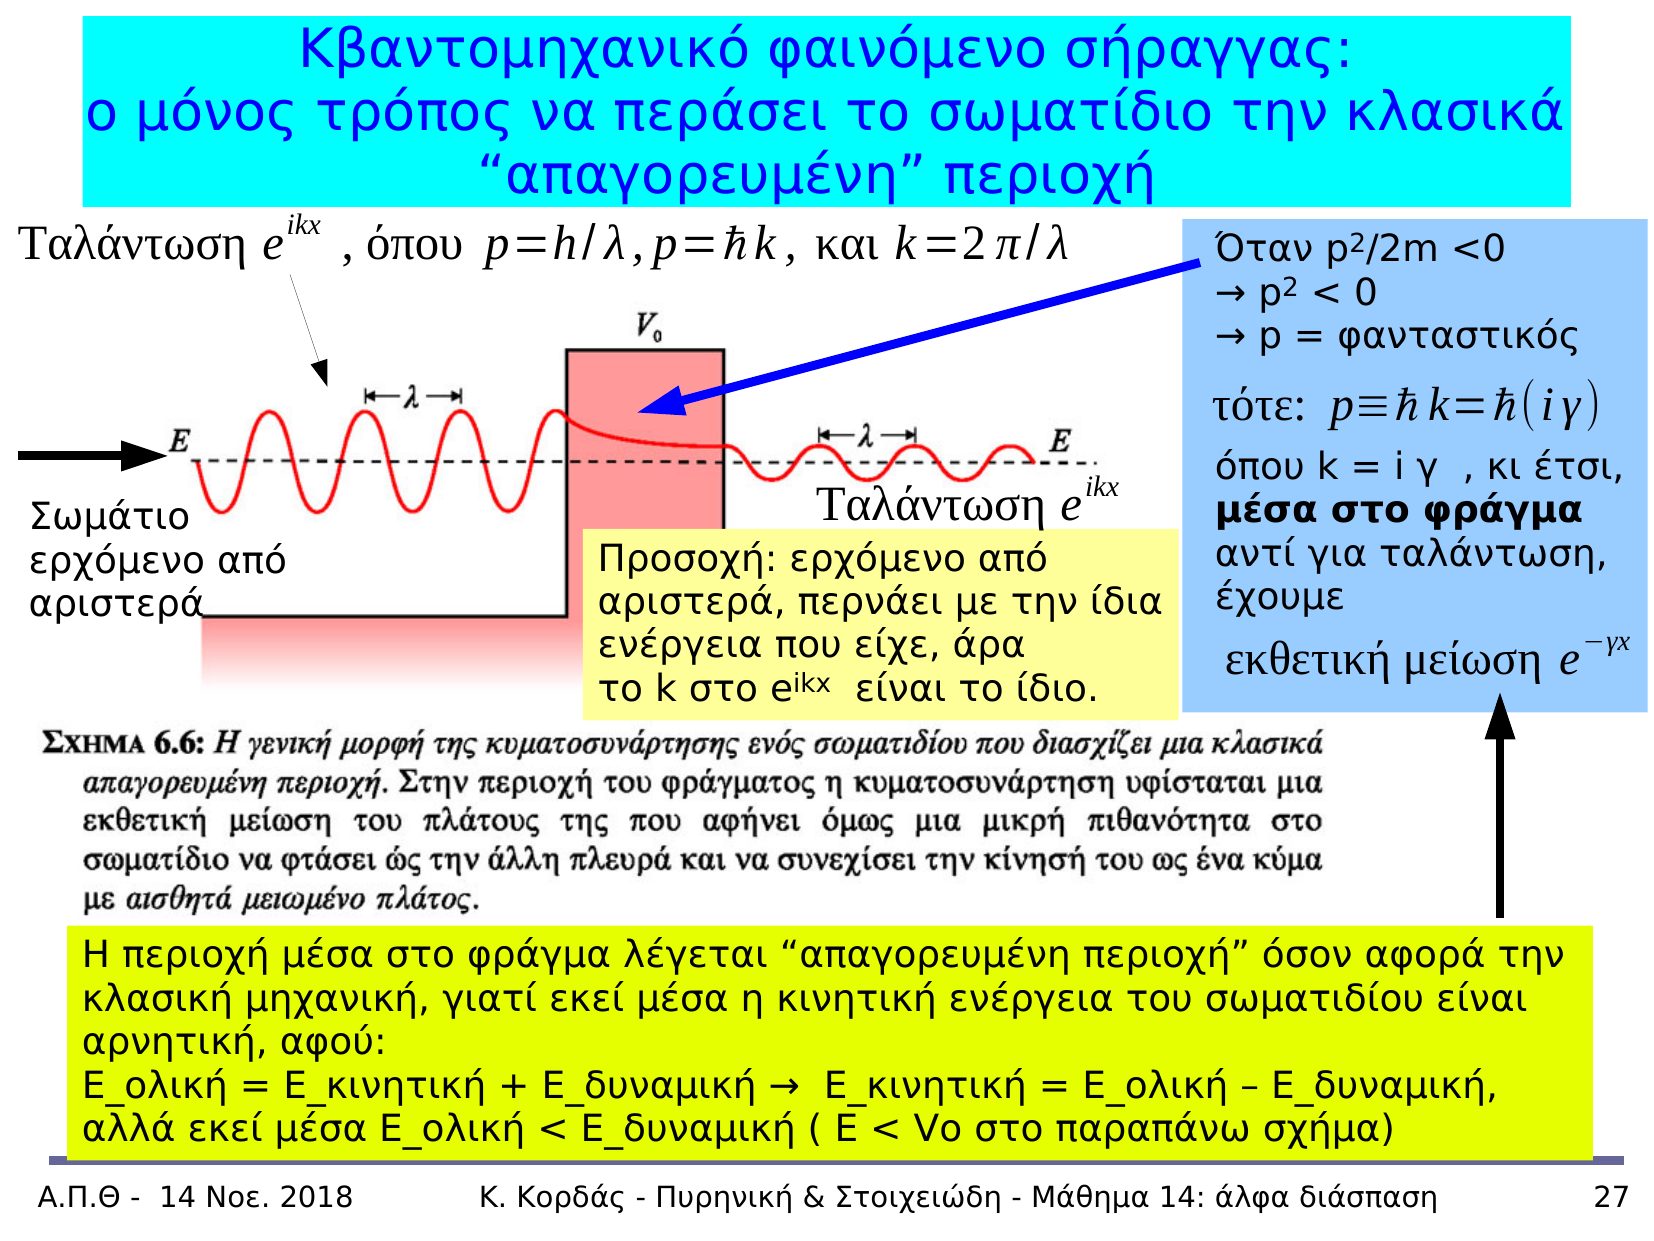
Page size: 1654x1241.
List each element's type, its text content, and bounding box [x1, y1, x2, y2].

picture [37, 267, 1344, 943]
text_box Η περιοχή μέσα στο φράγμα λέγεται “απαγορευμένη περιοχή” όσον αφορά την κλασική μηχανική, γιατί εκεί μέσα η κινητική ενέργεια του σωματιδίου είναι αρνητική, αφού: Ε_ολική = Ε_κινητική + Ε_δυναμική → Ε_κινητική = Ε_ολική – Ε_δυναμική, αλλά εκεί μέσα Ε_ολική < Ε_δυναμική ( Ε < Vo στο παραπάνω σχήμα) [67, 925, 1593, 1161]
chart [803, 468, 1133, 531]
chart [1212, 623, 1642, 684]
text_box Σωμάτιο ερχόμενο από αριστερά [13, 487, 315, 635]
text_box [1182, 219, 1200, 262]
text_box [1182, 268, 1648, 713]
text_box Όταν p2/2m <0 → p2 < 0 → p = φανταστικός όπου k = i γ , κι έτσι, μέσα στο φράγμα αντί για ταλάντωση, έχουμε [1200, 219, 1654, 676]
chart [1200, 375, 1613, 435]
chart [5, 206, 1083, 275]
title Κβαντομηχανικό φαινόμενο σήραγγας: ο μόνος τρόπος να περάσει το σωματίδιο την κλασικά “απαγορευμένη” περιοχή [82, 16, 1571, 207]
text_box Προσοχή: ερχόμενο από αριστερά, περνάει με την ίδια ενέργεια που είχε, άρα το k στο eikx είναι το ίδιο. [582, 528, 1179, 721]
